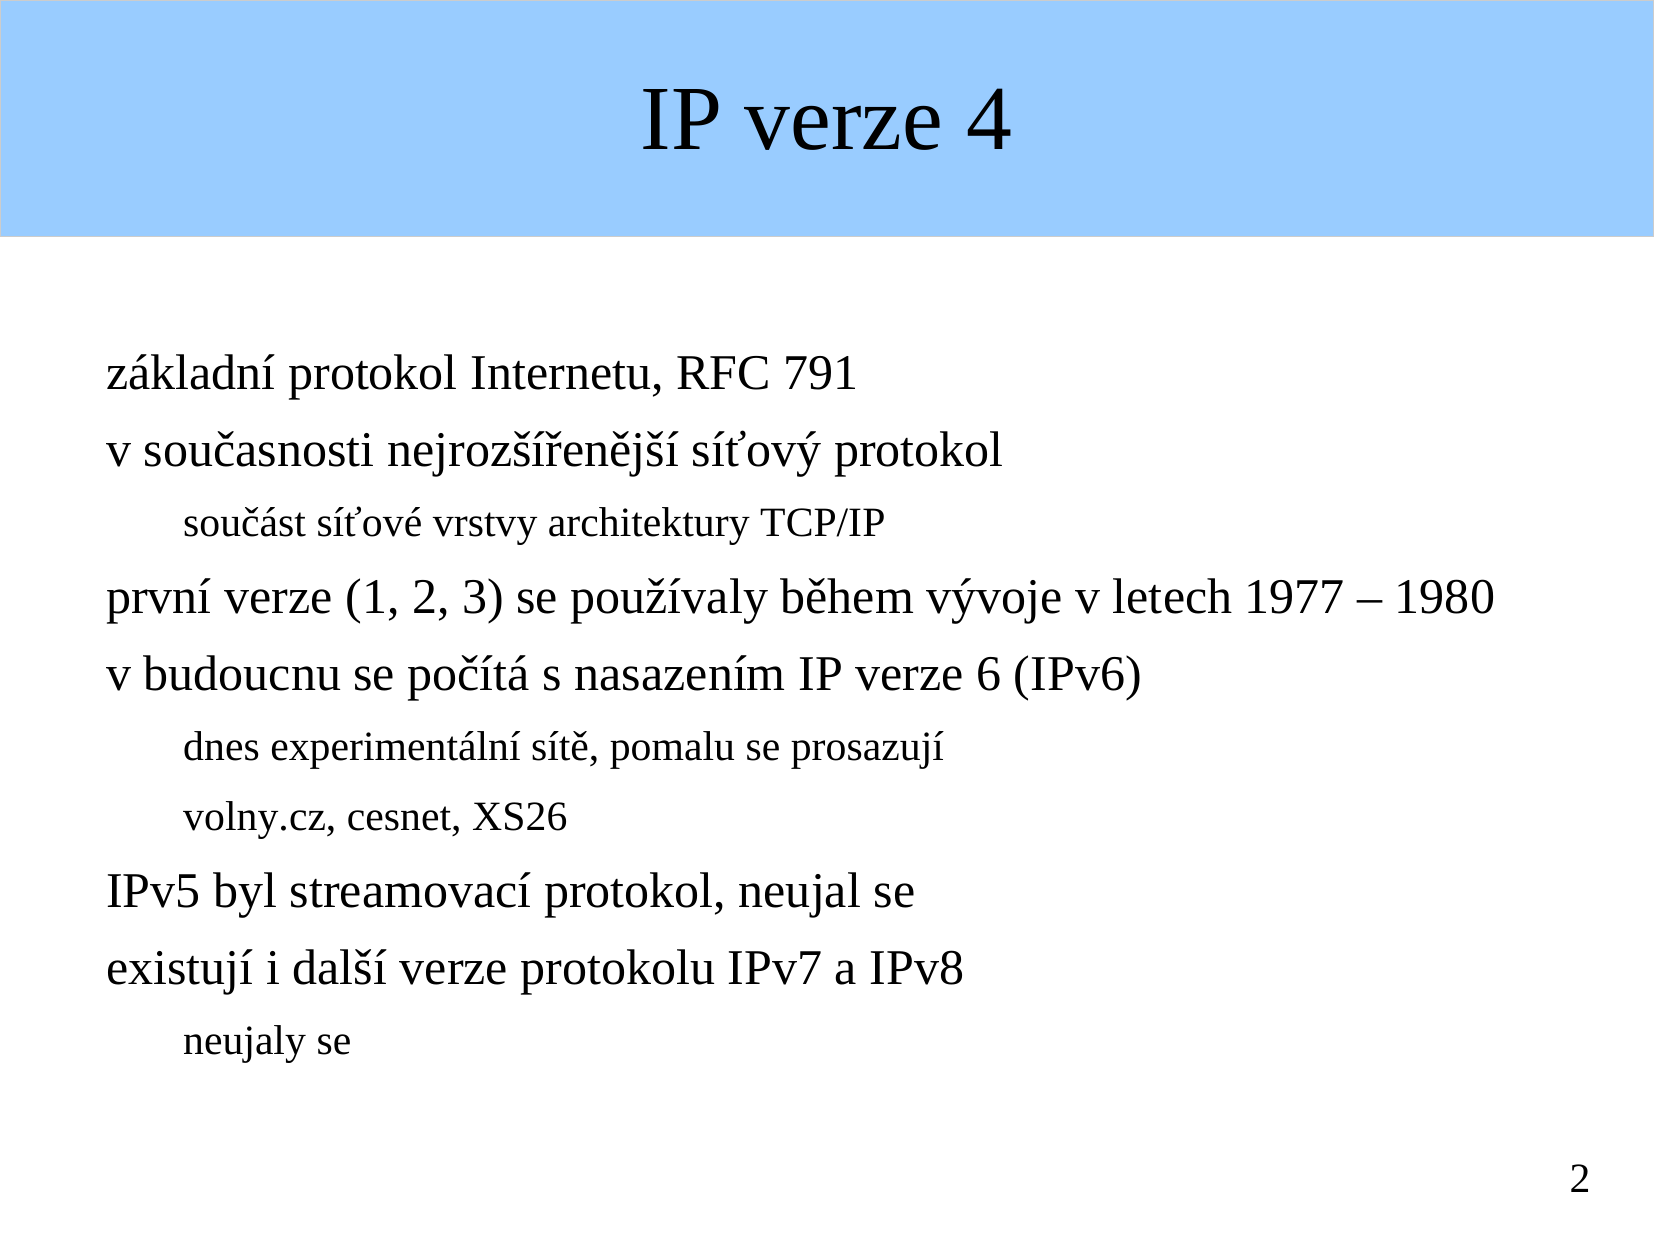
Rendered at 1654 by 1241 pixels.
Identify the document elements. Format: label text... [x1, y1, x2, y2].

title IP verze 4 [0, 0, 1654, 237]
list základní protokol Internetu, RFC 791 v současnosti nejrozšířenější síťový protokol součást síťové vrstvy architektury TCP/IP první verze (1, 2, 3) se používaly během vývoje v letech 1977 – 1980 v budoucnu se počítá s nasazením IP verze 6 (IPv6) dnes experimentální sítě, pomalu se prosazují volny.cz, cesnet, XS26 IPv5 byl streamovací protokol, neujal se existují i další verze protokolu IPv7 a IPv8 neujaly se [88, 344, 1565, 1172]
